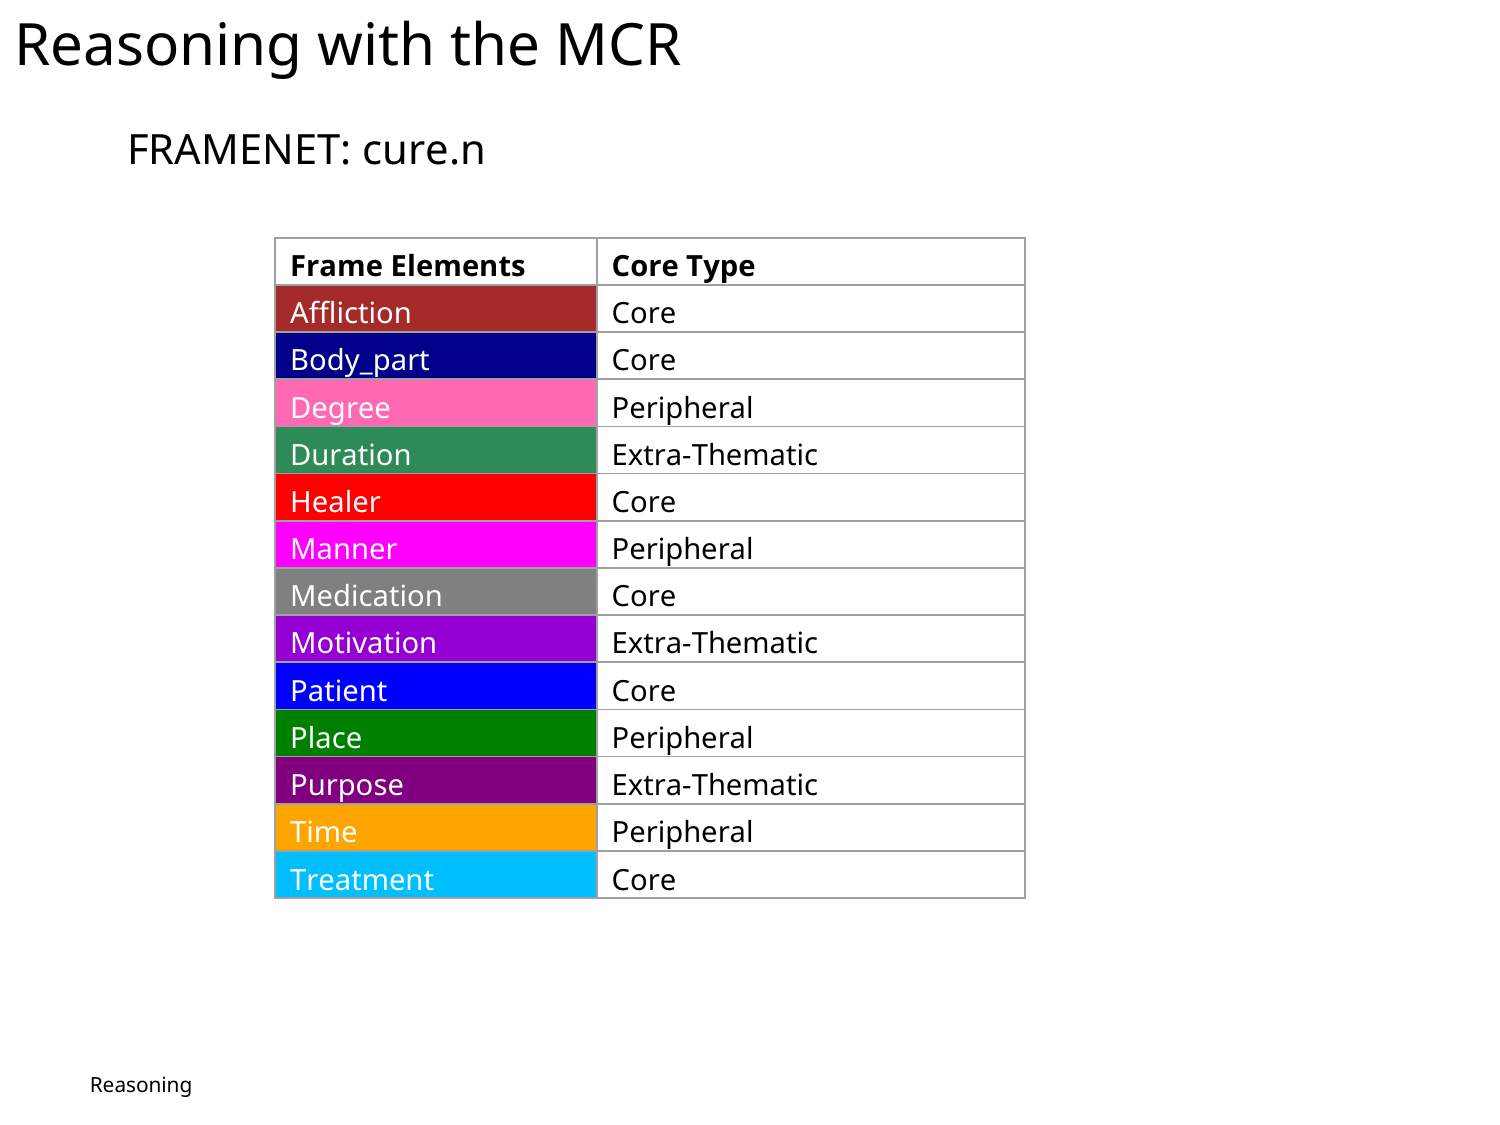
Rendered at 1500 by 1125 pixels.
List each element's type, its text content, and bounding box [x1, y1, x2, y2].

text_box Healer [276, 474, 596, 520]
text_box Manner [276, 522, 596, 567]
text_box Core [598, 474, 1024, 520]
text_box Motivation [276, 616, 596, 661]
text_box Affliction [276, 286, 596, 331]
text_box Degree [276, 380, 596, 426]
text_box Peripheral [598, 805, 1024, 850]
text_box Body_part [276, 333, 596, 378]
text_box Duration [276, 427, 596, 473]
text_box Core [598, 333, 1024, 378]
text_box Medication [276, 569, 596, 614]
text_box Extra-Thematic [598, 616, 1024, 661]
text_box Core Type [598, 239, 1024, 284]
text_box Time [276, 805, 596, 850]
text_box Frame Elements [276, 239, 596, 284]
text_box Core [598, 852, 1024, 897]
title Reasoning with the MCR [0, 0, 1500, 86]
text_box Treatment [276, 852, 596, 897]
text_box Peripheral [598, 380, 1024, 426]
text_box Extra-Thematic [598, 427, 1024, 473]
text_box Core [598, 569, 1024, 614]
text_box Core [598, 663, 1024, 709]
text_box Core [598, 286, 1024, 331]
text_box Purpose [276, 757, 596, 803]
text_box FRAMENET: cure.n [112, 112, 502, 185]
text_box Patient [276, 663, 596, 709]
text_box Extra-Thematic [598, 757, 1024, 803]
text_box Peripheral [598, 710, 1024, 756]
text_box Place [276, 710, 596, 756]
text_box Peripheral [598, 522, 1024, 567]
